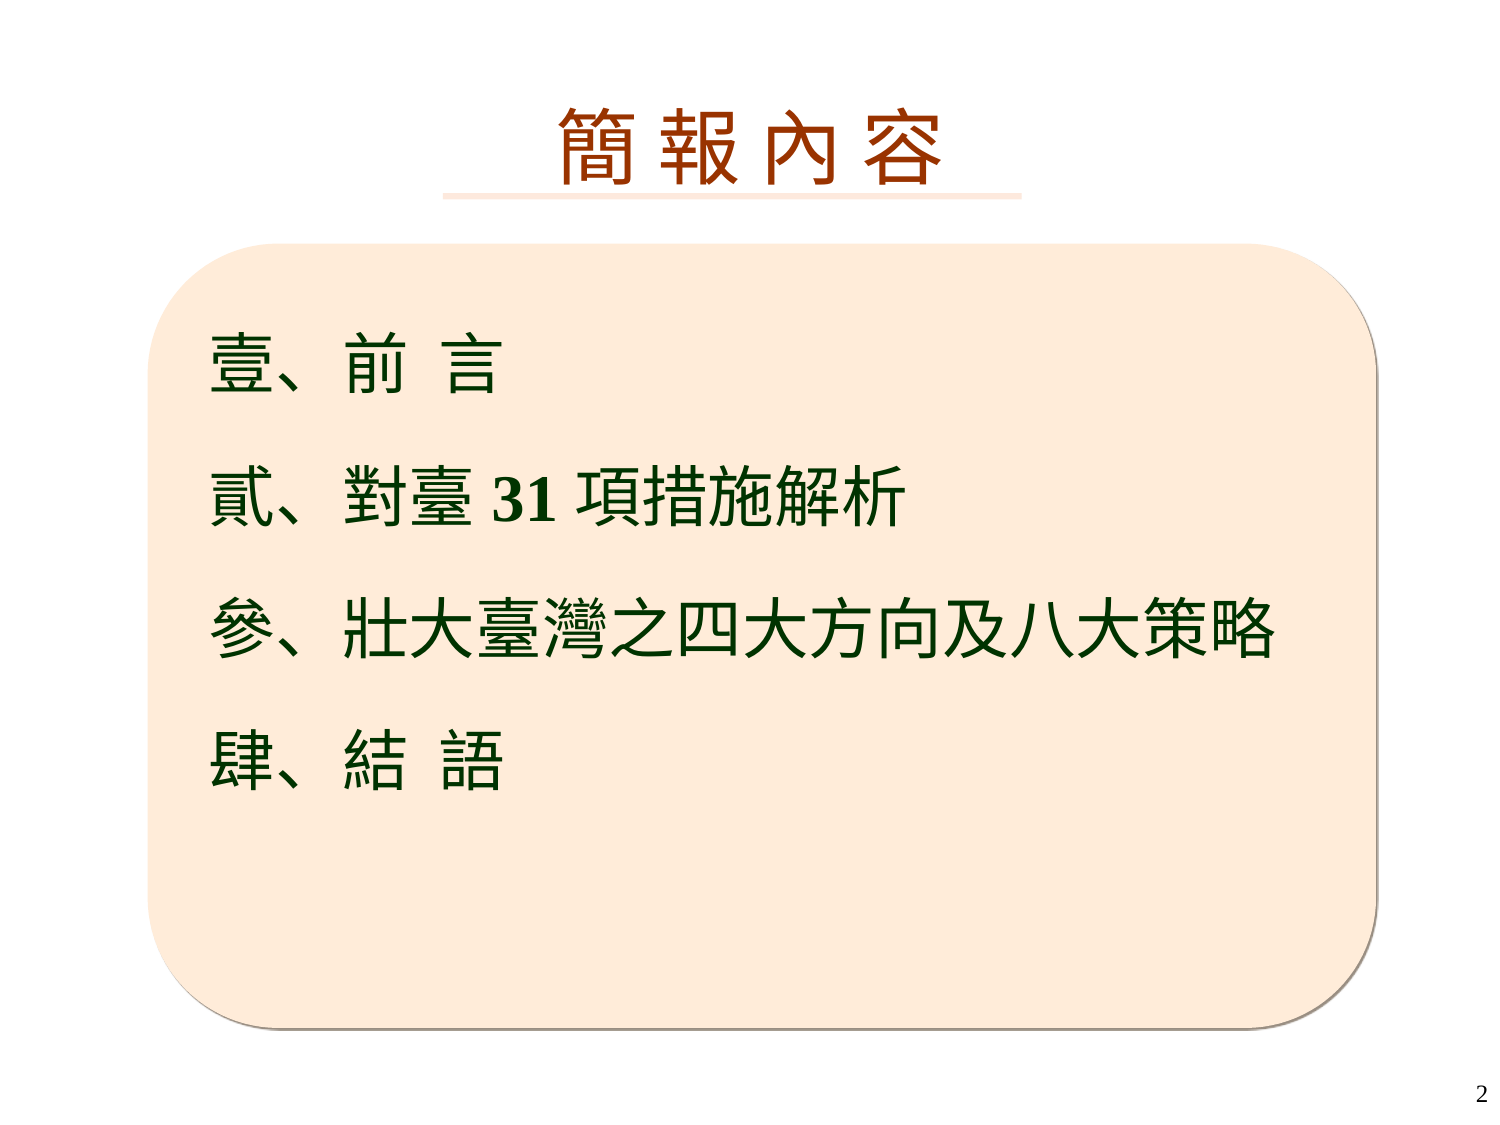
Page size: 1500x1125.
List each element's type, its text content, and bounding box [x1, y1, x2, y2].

text_box [147, 243, 1377, 1028]
text_box 2 [1468, 1070, 1498, 1116]
text_box 壹、前 言 貳、對臺31項措施解析 參、壯大臺灣之四大方向及八大策略 肆、結 語 [178, 281, 1300, 720]
text_box 簡 報 內 容 [419, 78, 1081, 179]
